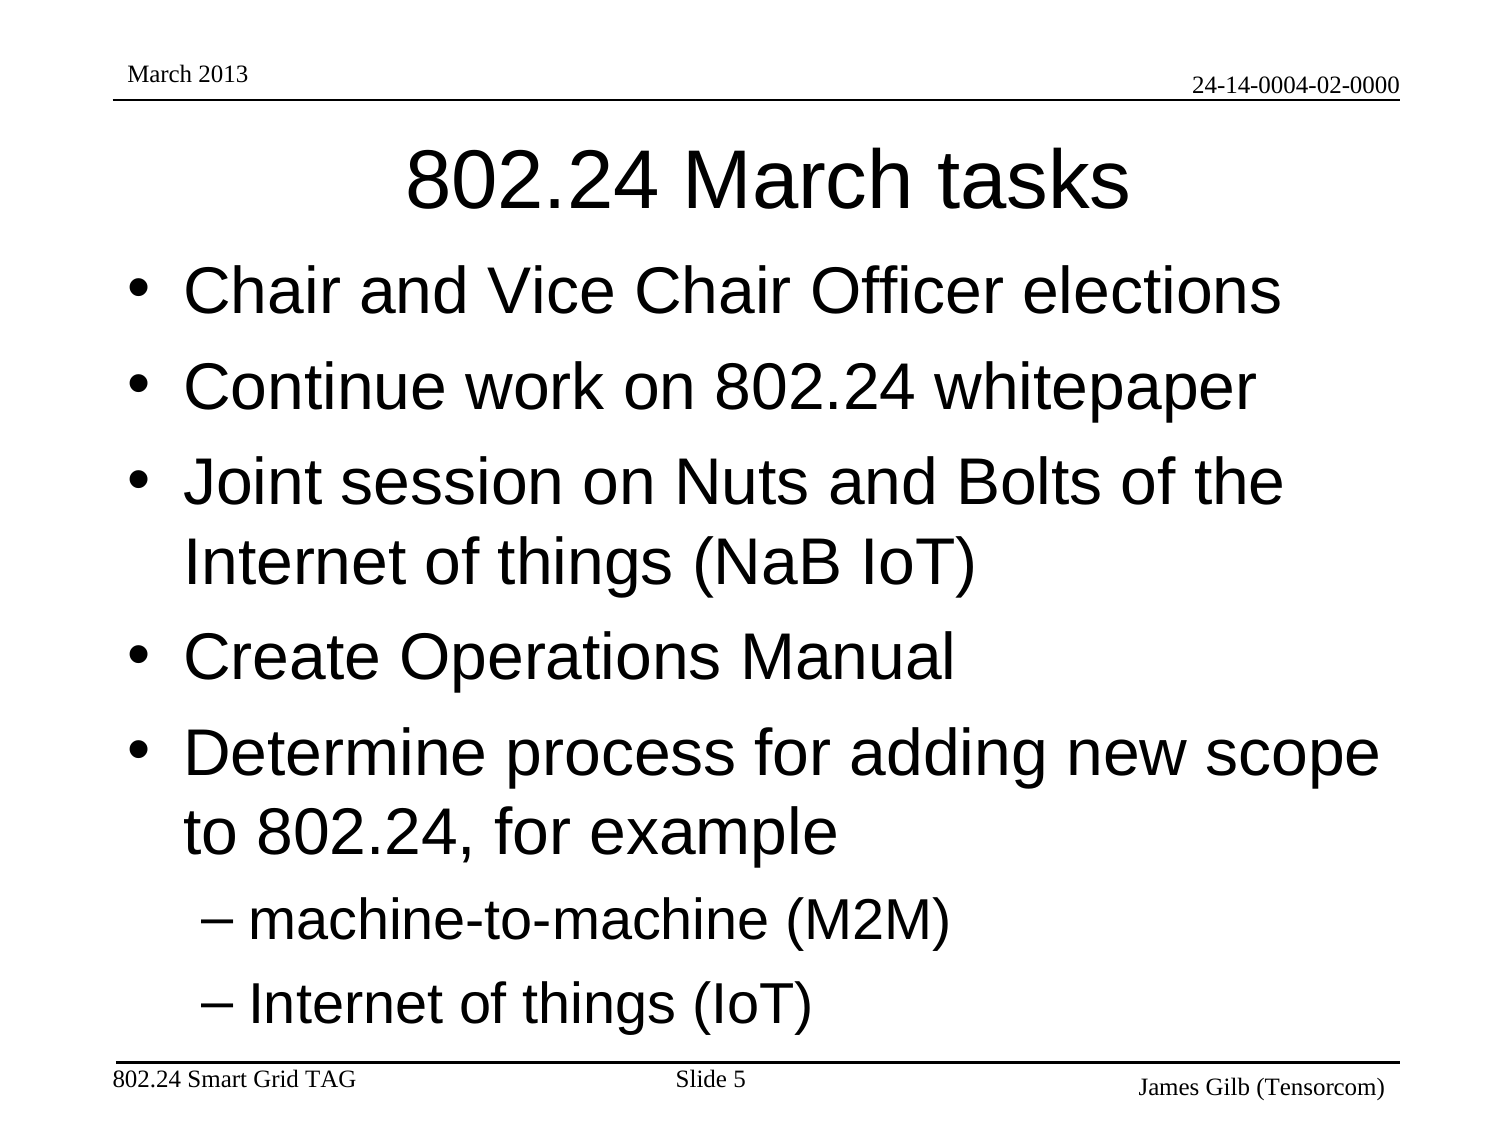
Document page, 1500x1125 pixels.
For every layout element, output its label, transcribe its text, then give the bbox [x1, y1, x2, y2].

title 802.24 March tasks [112, 112, 1426, 238]
list Chair and Vice Chair Officer elections Continue work on 802.24 whitepaper Joint session on Nuts and Bolts of the Internet of things (NaB IoT) Create Operations Manual Determine process for adding new scope to 802.24, for example machine-to-machine (M2M) Internet of things (IoT) [112, 239, 1426, 1051]
